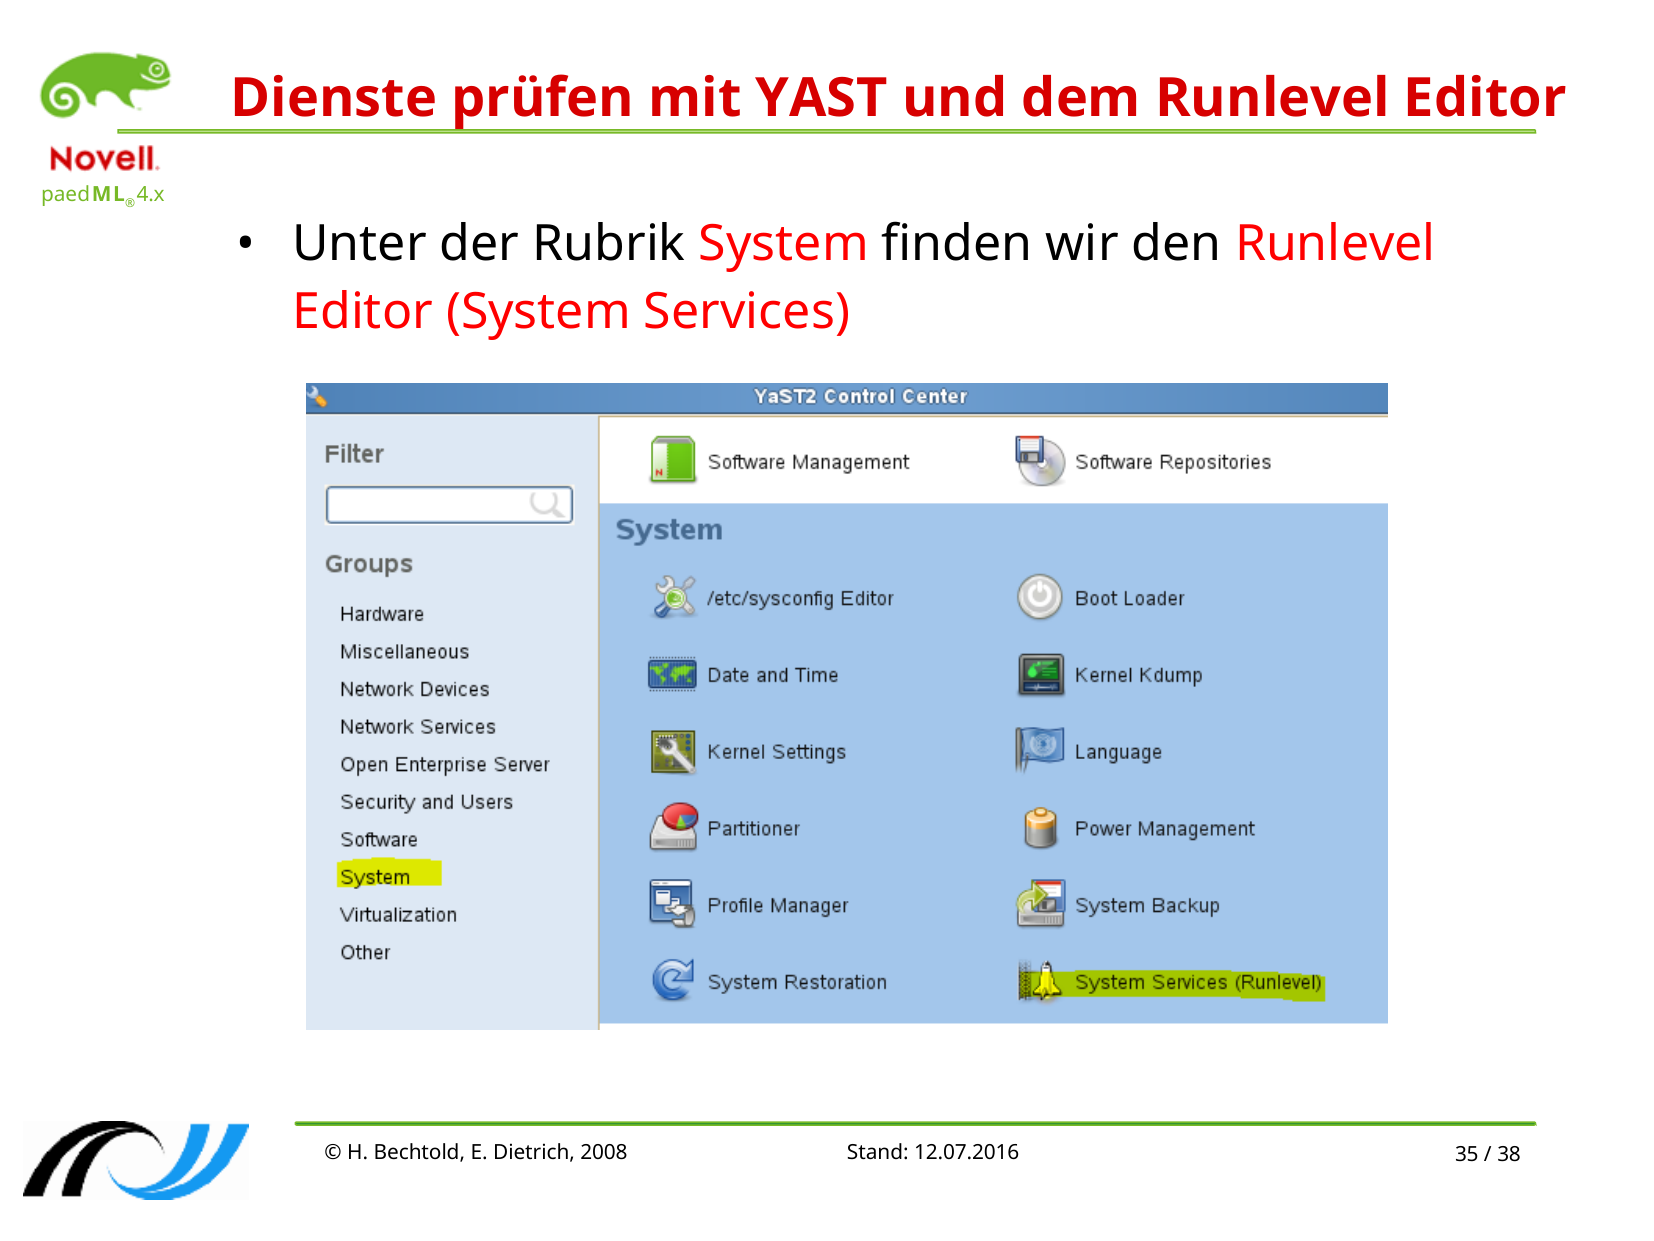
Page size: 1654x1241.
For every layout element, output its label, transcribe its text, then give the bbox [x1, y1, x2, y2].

title Dienste prüfen mit YAST und dem Runlevel Editor [230, 37, 1625, 154]
list Unter der Rubrik System finden wir den Runlevel Editor (System Services) [236, 206, 1565, 1048]
picture [306, 383, 1388, 1030]
picture [23, 1121, 249, 1200]
picture [26, 35, 184, 193]
